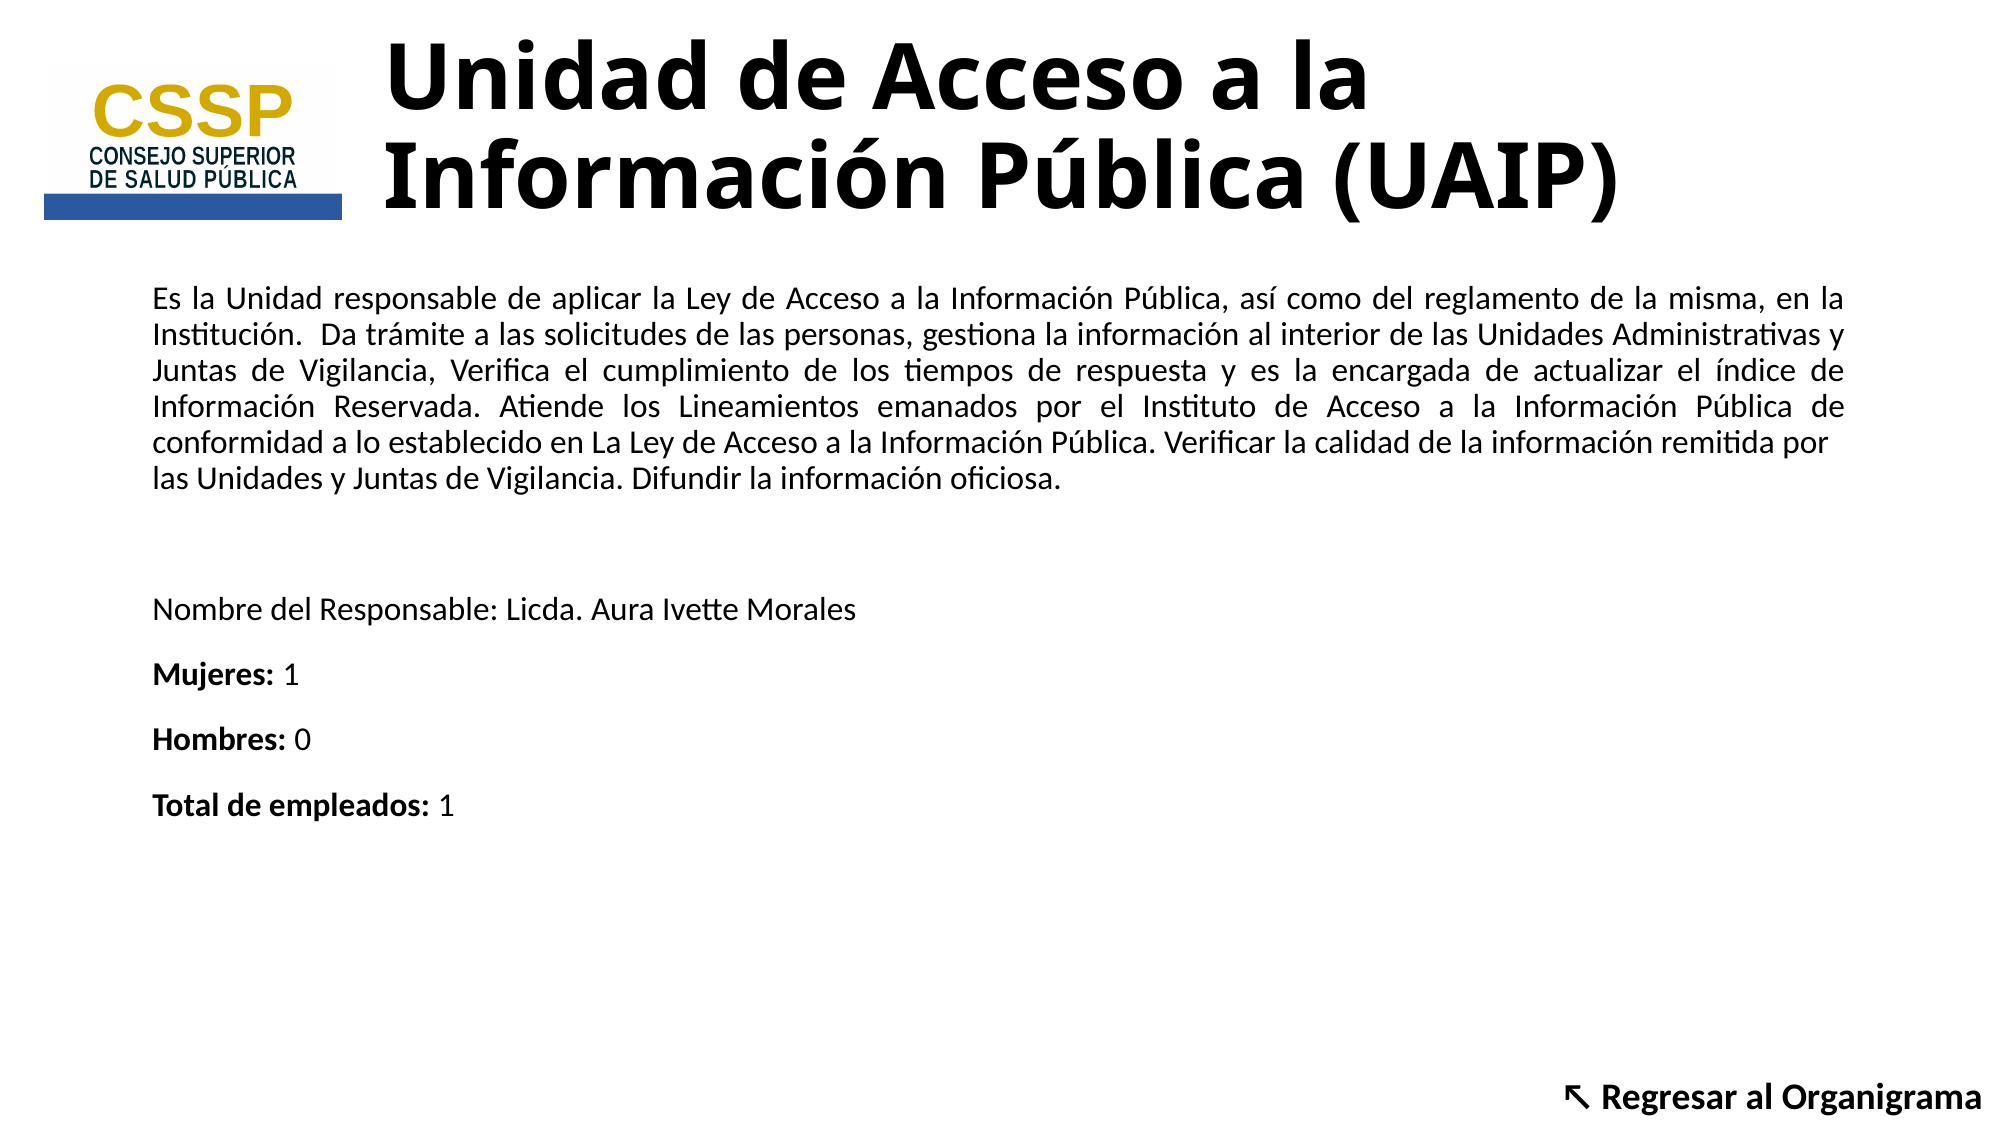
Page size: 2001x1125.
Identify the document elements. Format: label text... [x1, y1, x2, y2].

picture [44, 61, 342, 220]
list Es la Unidad responsable de aplicar la Ley de Acceso a la Información Pública, así como del reglamento de la misma, en la Institución. Da trámite a las solicitudes de las personas, gestiona la información al interior de las Unidades Administrativas y Juntas de Vigilancia, Verifica el cumplimiento de los tiempos de respuesta y es la encargada de actualizar el índice de Información Reservada. Atiende los Lineamientos emanados por el Instituto de Acceso a la Información Pública de conformidad a lo establecido en La Ley de Acceso a la Información Pública. Verificar la calidad de la información remitida por las Unidades y Juntas de Vigilancia. Difundir la información oficiosa. Nombre del Responsable: Licda. Aura Ivette Morales Mujeres: 1 Hombres: 0 Total de empleados: 1 [137, 273, 1863, 1066]
text_box ↖ Regresar al Organigrama [1546, 1064, 1999, 1125]
title Unidad de Acceso a la Información Pública (UAIP) [368, 22, 1863, 241]
